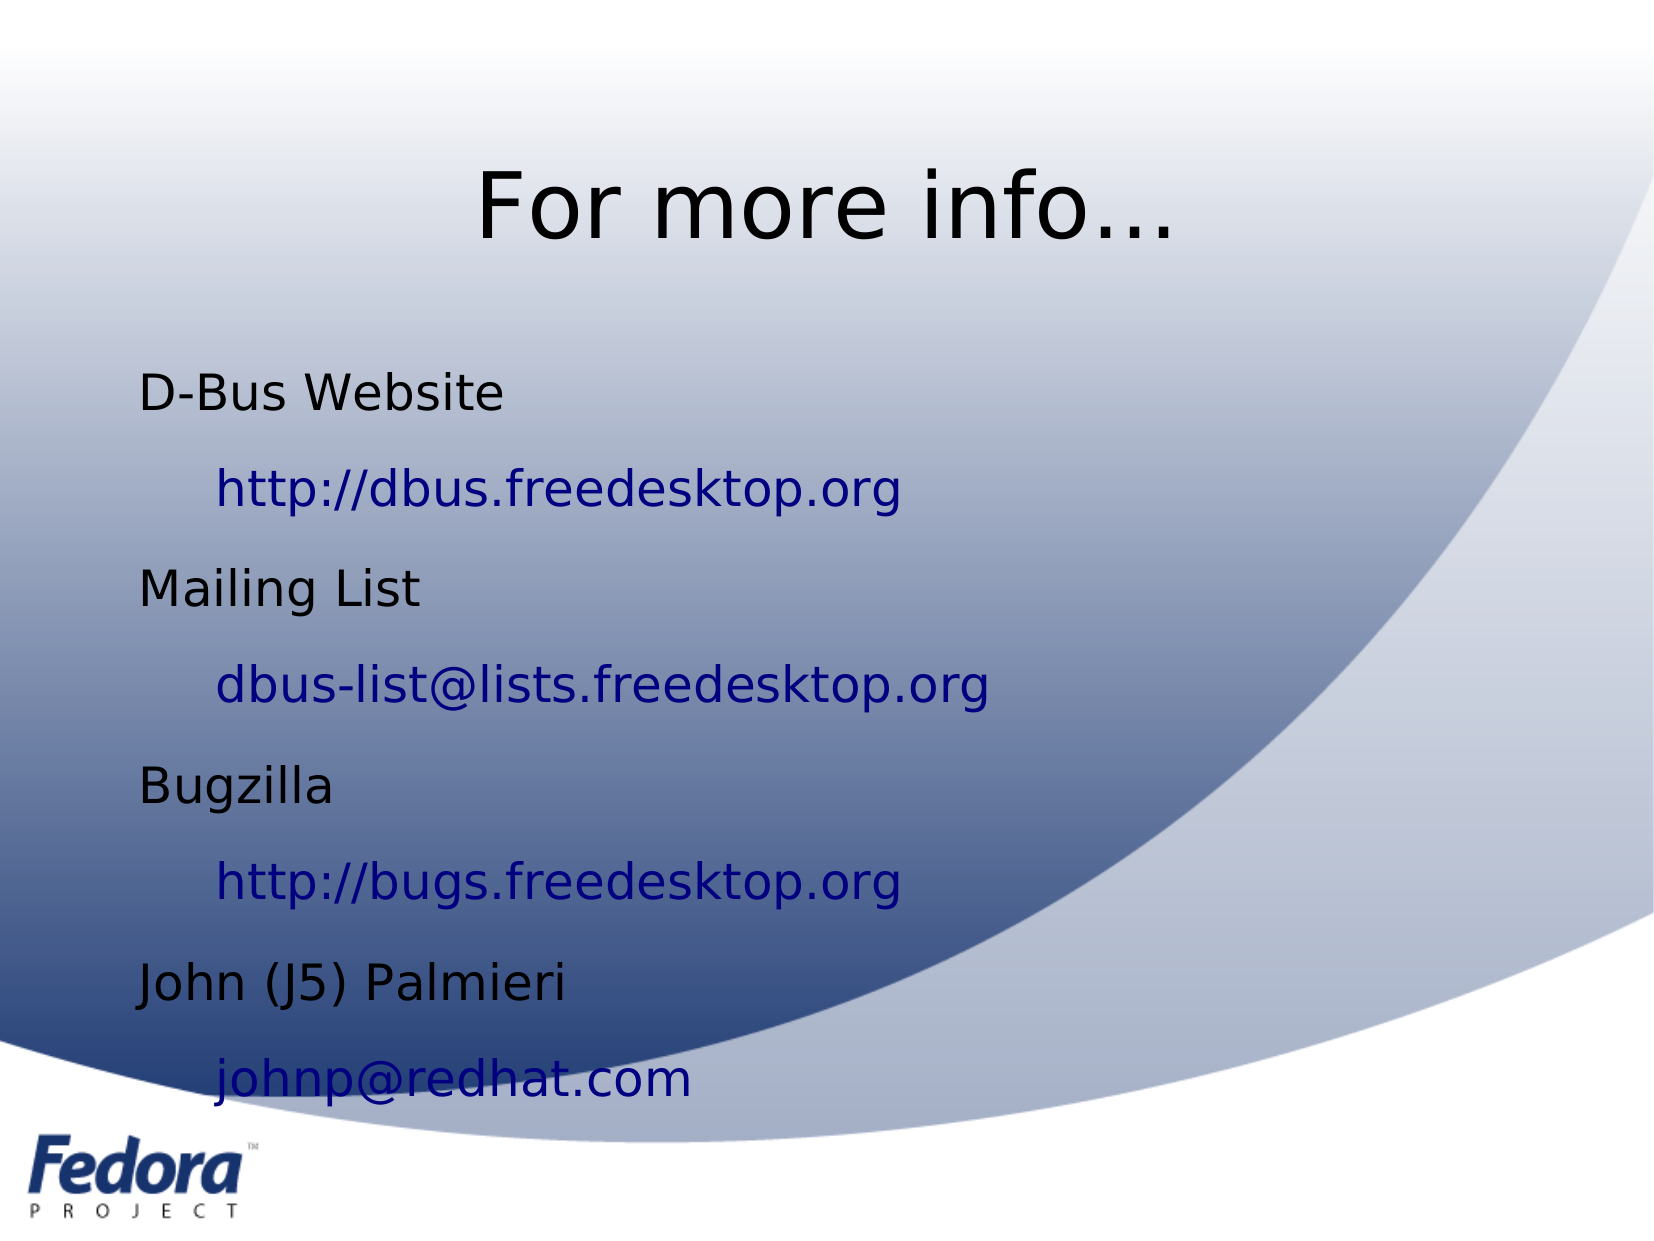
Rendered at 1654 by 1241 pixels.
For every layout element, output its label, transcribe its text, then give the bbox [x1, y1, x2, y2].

list D-Bus Website http://dbus.freedesktop.org Mailing List dbus-list@lists.freedesktop.org Bugzilla http://bugs.freedesktop.org John (J5) Palmieri johnp@redhat.com [121, 344, 1534, 1126]
title For more info... [121, 102, 1534, 310]
picture [0, 0, 1654, 1241]
